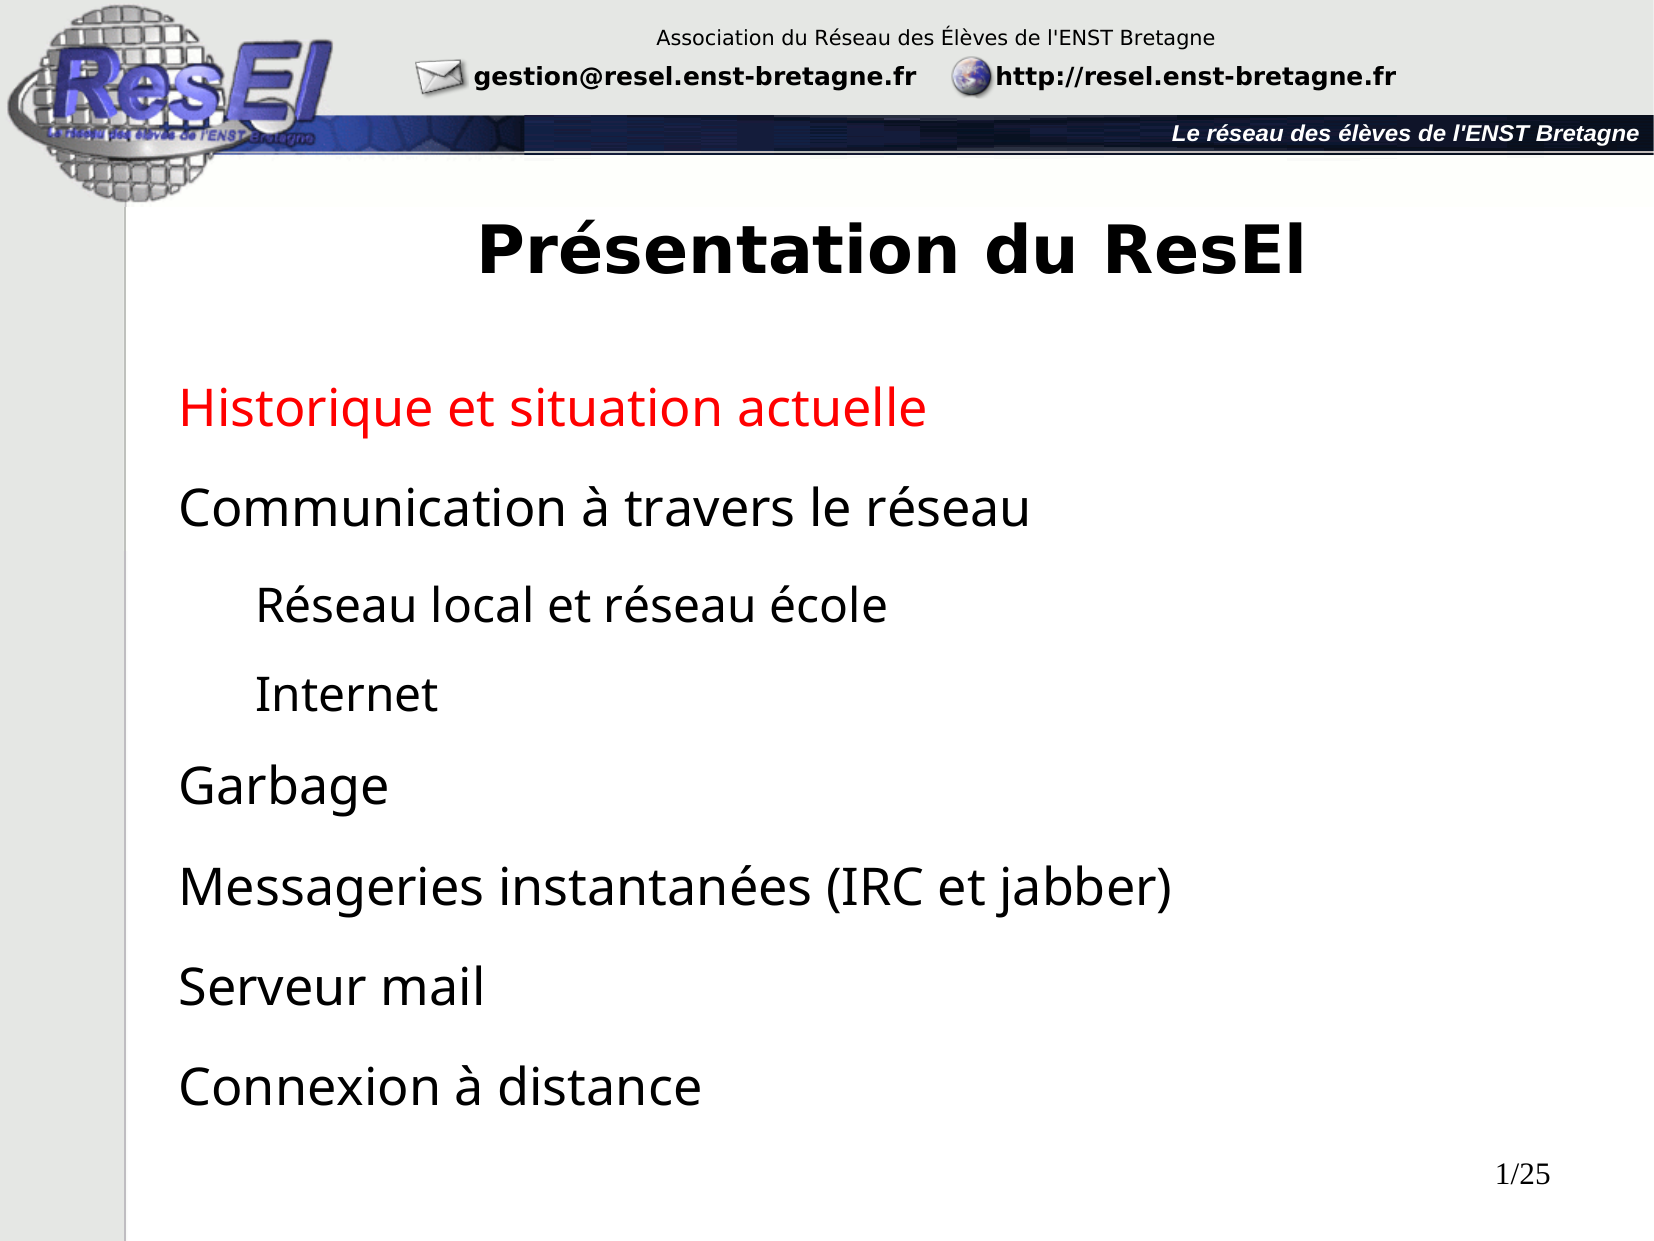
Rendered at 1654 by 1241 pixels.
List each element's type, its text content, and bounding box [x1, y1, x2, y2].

list Historique et situation actuelle Communication à travers le réseau Réseau local et réseau école Internet Garbage Messageries instantanées (IRC et jabber) Serveur mail Connexion à distance [160, 371, 1619, 1198]
picture [0, 0, 1654, 1241]
title Présentation du ResEl [195, 169, 1590, 333]
